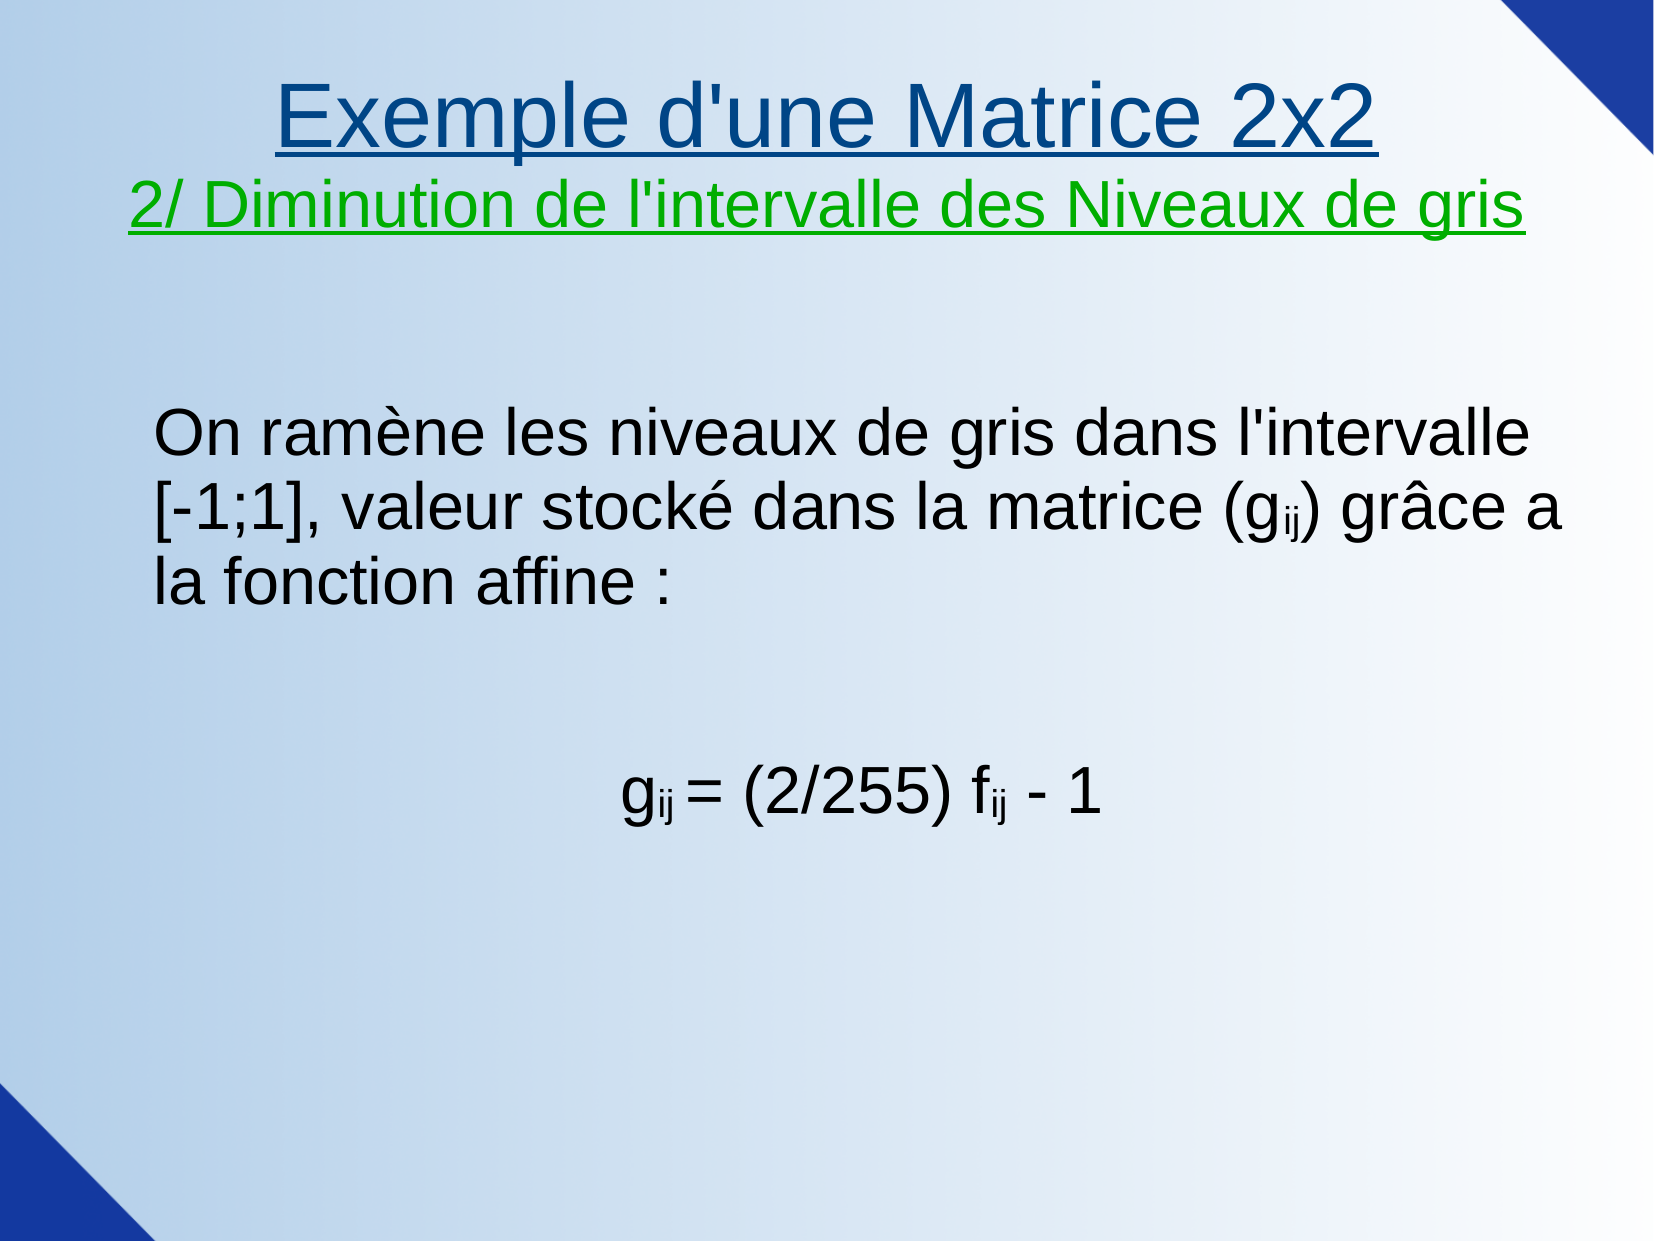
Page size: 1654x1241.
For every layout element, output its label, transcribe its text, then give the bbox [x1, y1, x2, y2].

list On ramène les niveaux de gris dans l'intervalle [-1;1], valeur stocké dans la matrice (gij) grâce a la fonction affine : gij = (2/255) fij - 1 [82, 290, 1571, 1094]
picture [0, 0, 1654, 1241]
title Exemple d'une Matrice 2x2 2/ Diminution de l'intervalle des Niveaux de gris [82, 56, 1571, 250]
